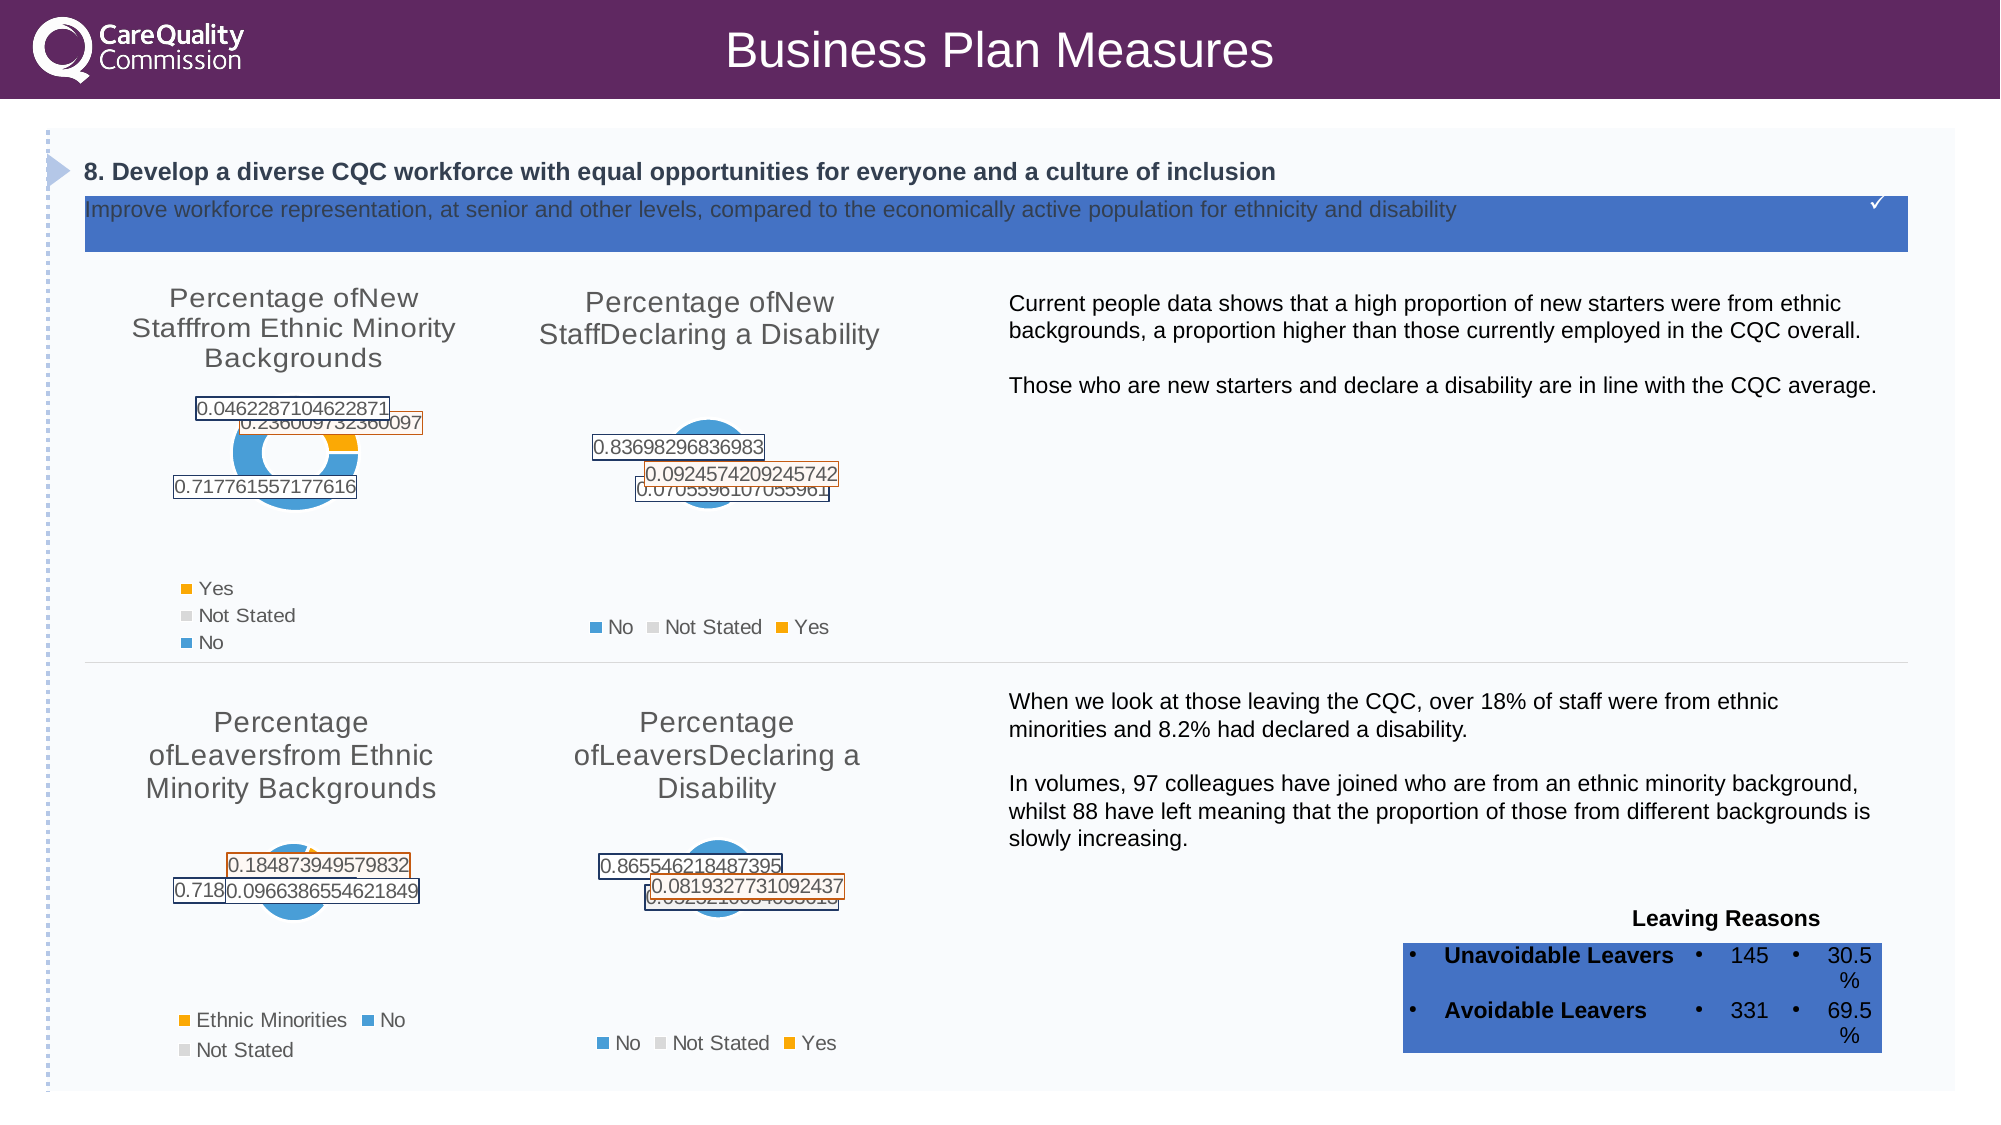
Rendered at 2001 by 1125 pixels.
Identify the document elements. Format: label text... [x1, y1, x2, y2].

text_box 8. Develop a diverse CQC workforce with equal opportunities for everyone and a culture of inclusion [69, 147, 1893, 194]
text_box [47, 128, 1955, 1091]
table_header Improve workforce representation, at senior and other levels, compared to the economically active population for ethnicity and disability [85, 196, 1848, 252]
text_box Leaving Reasons [1617, 895, 1893, 939]
text_box Current people data shows that a high proportion of new starters were from ethnic backgrounds, a proportion higher than those currently employed in the CQC overall. Those who are new starters and declare a disability are in line with the CQC average. [993, 280, 1909, 463]
text_box When we look at those leaving the CQC, over 18% of staff were from ethnic minorities and 8.2% had declared a disability. In volumes, 97 colleagues have joined who are from an ethnic minority background, whilst 88 have left meaning that the proportion of those from different backgrounds is slowly increasing. [993, 679, 1893, 861]
chart [71, 260, 933, 660]
table_cell 331 [1682, 998, 1782, 1053]
table_cell 69.5% [1782, 998, 1882, 1053]
table_header  [1848, 196, 1908, 252]
text_box Business Plan Measures [641, 9, 1358, 86]
table_header 30.5% [1782, 943, 1882, 998]
table_cell Avoidable Leavers [1403, 998, 1682, 1053]
table_header 145 [1682, 943, 1782, 998]
picture [32, 16, 245, 84]
table_header Unavoidable Leavers [1403, 943, 1682, 998]
chart [69, 681, 940, 1068]
text_box [0, 0, 2000, 99]
